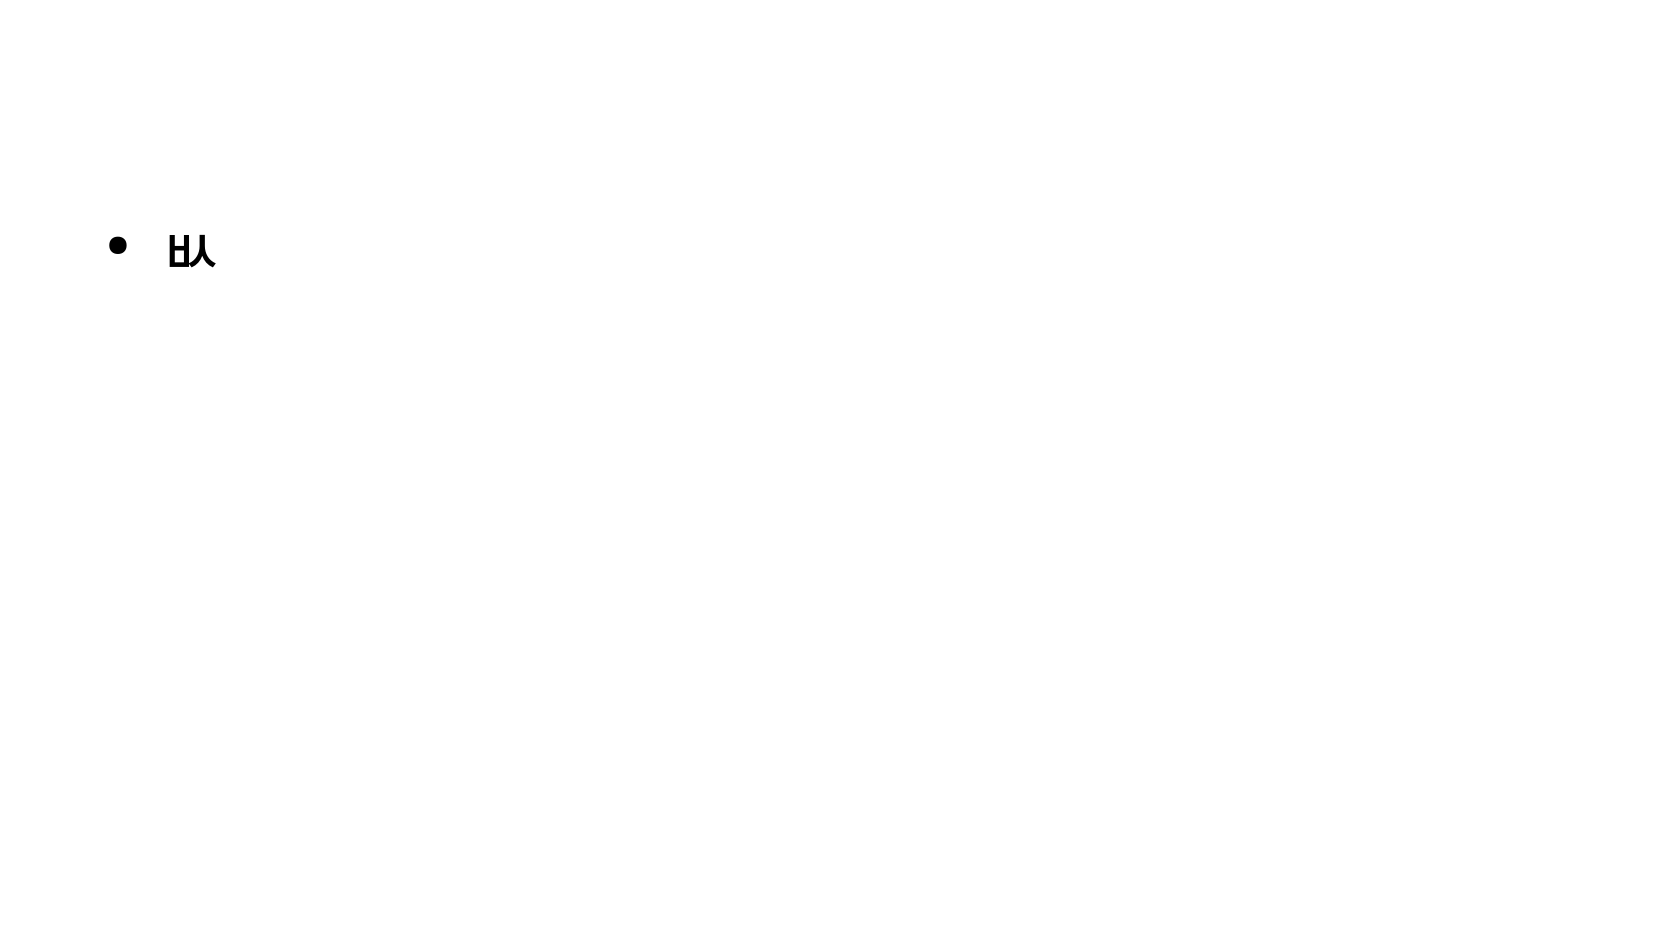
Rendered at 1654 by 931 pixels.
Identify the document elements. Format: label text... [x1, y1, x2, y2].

list ﾴ [88, 198, 1577, 739]
